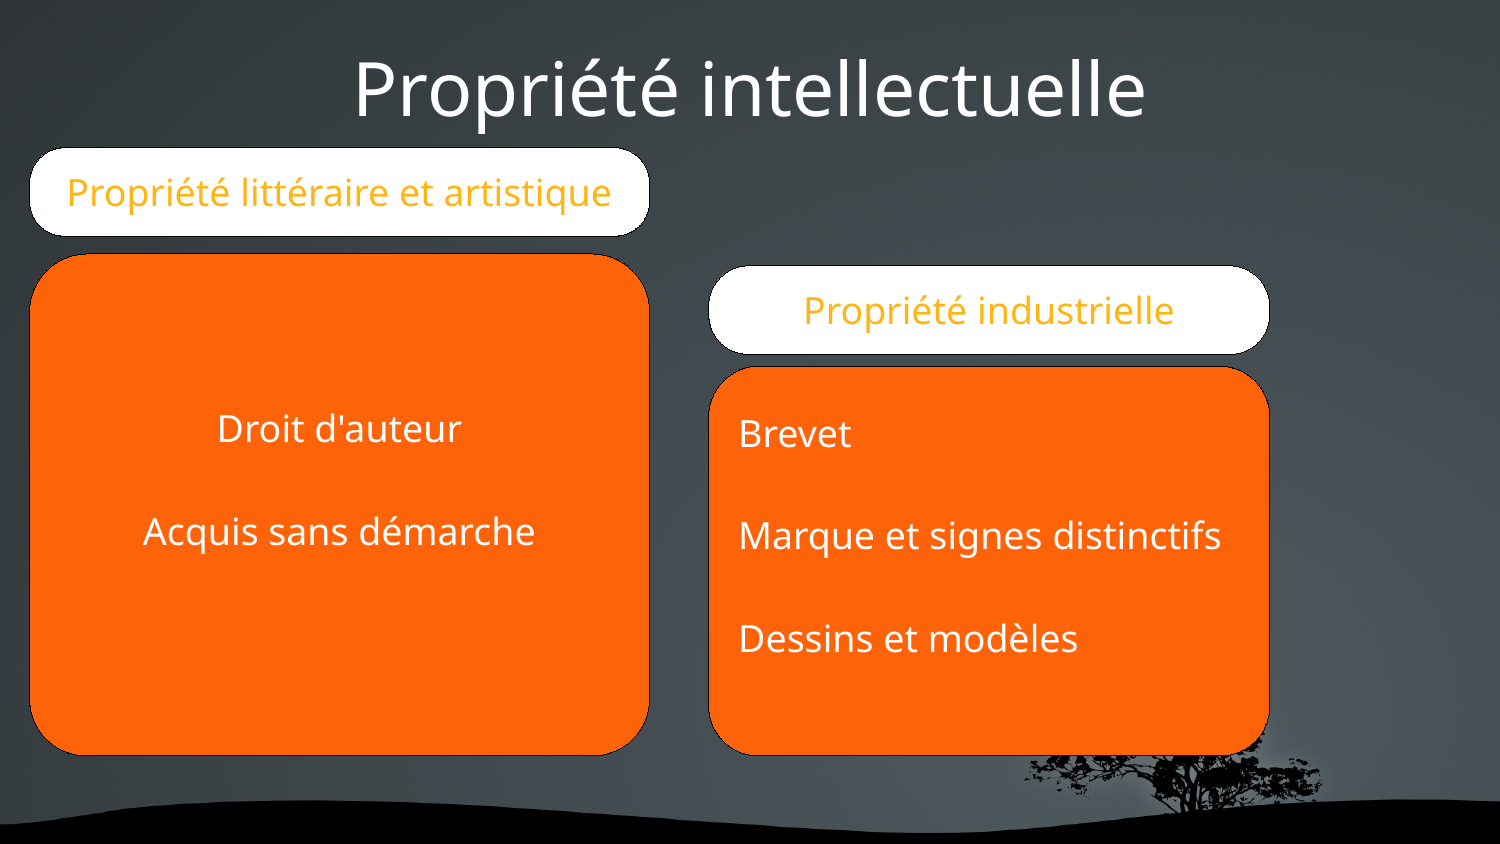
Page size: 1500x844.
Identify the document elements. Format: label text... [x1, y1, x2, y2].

text_box Propriété industrielle [708, 265, 1270, 355]
text_box Propriété littéraire et artistique [29, 147, 650, 237]
picture [0, 0, 1500, 844]
text_box Propriété intellectuelle [75, 33, 1425, 175]
text_box Droit d'auteur Acquis sans démarche [29, 253, 650, 756]
text_box Brevet Marque et signes distinctifs Dessins et modèles [708, 366, 1270, 756]
